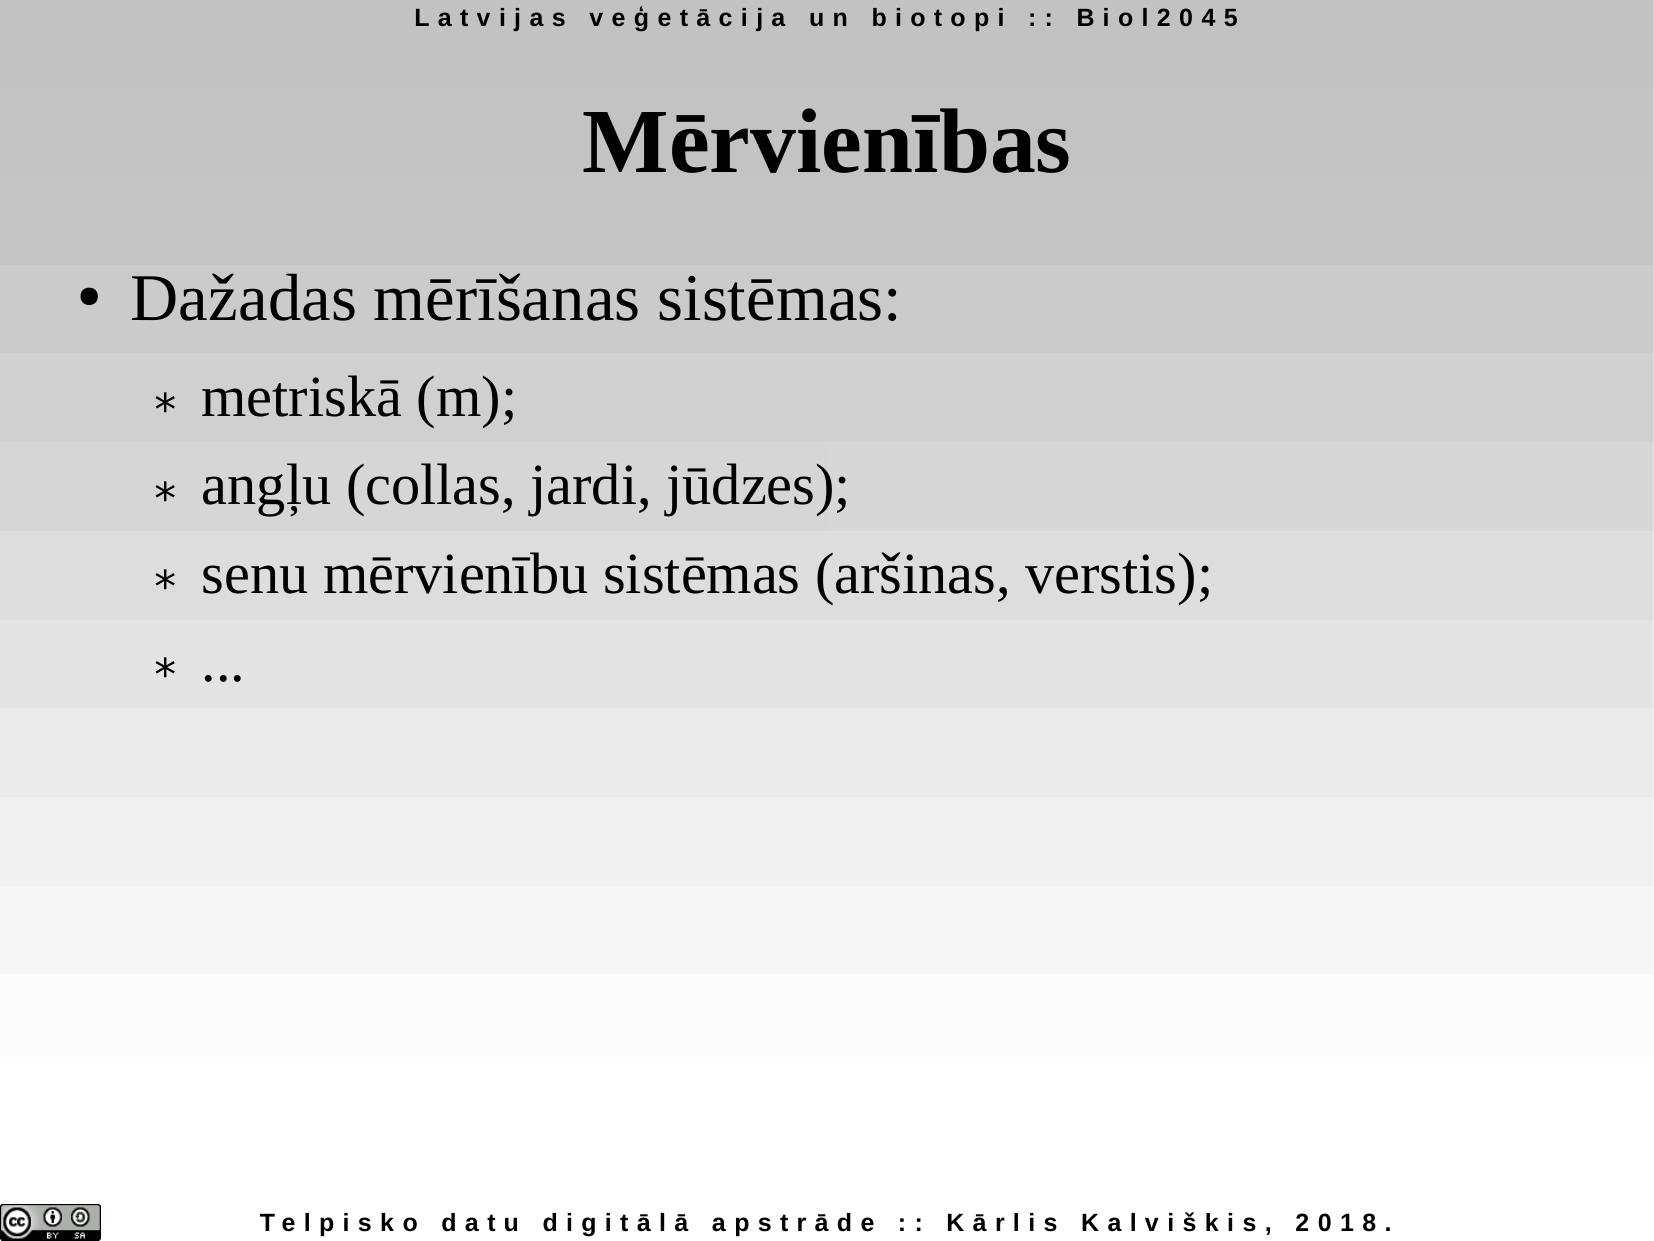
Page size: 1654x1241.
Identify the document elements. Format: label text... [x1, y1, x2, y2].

list Dažadas mērīšanas sistēmas: metriskā (m); angļu (collas, jardi, jūdzes); senu mērvienību sistēmas (aršinas, verstis); ... [59, 261, 1596, 1175]
picture [0, 0, 1654, 1241]
title Mērvienības [59, 37, 1596, 246]
